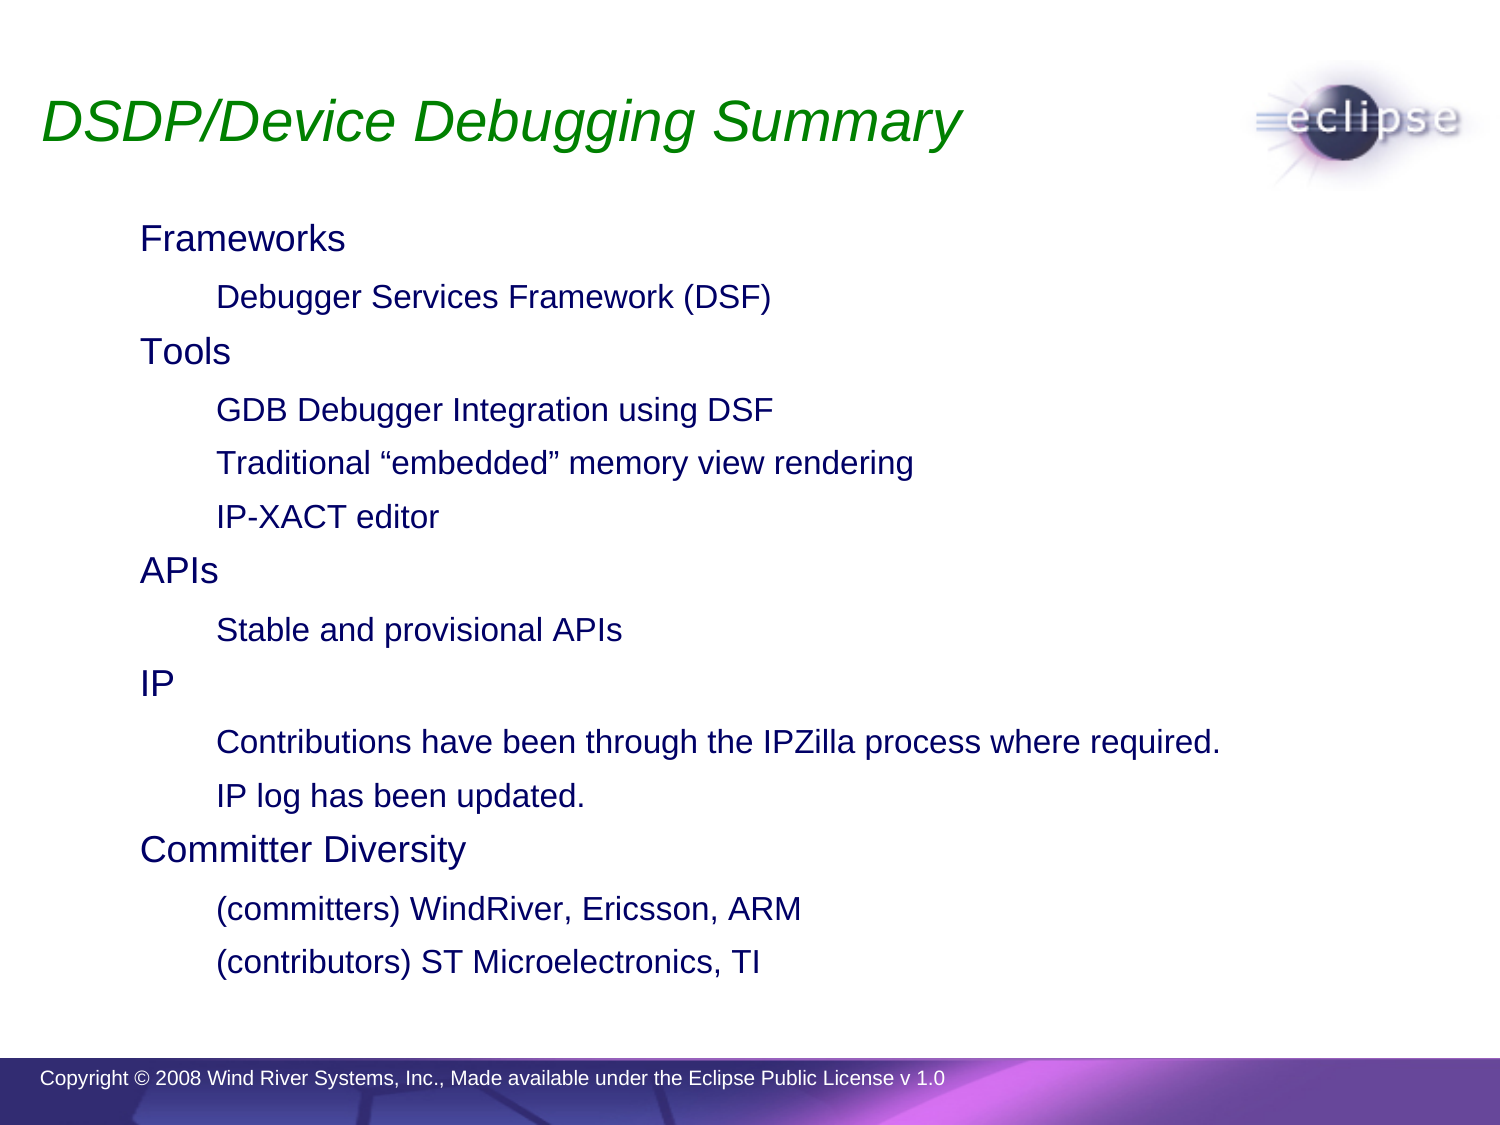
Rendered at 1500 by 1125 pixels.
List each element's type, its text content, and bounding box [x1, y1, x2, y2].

picture [0, 1058, 1500, 1125]
list Frameworks Debugger Services Framework (DSF) Tools GDB Debugger Integration using DSF Traditional “embedded” memory view rendering IP-XACT editor APIs Stable and provisional APIs IP Contributions have been through the IPZilla process where required. IP log has been updated. Committer Diversity (committers) WindRiver, Ericsson, ARM (contributors) ST Microelectronics, TI [124, 212, 1401, 995]
title DSDP/Device Debugging Summary [26, 90, 1223, 200]
picture [1222, 60, 1500, 191]
